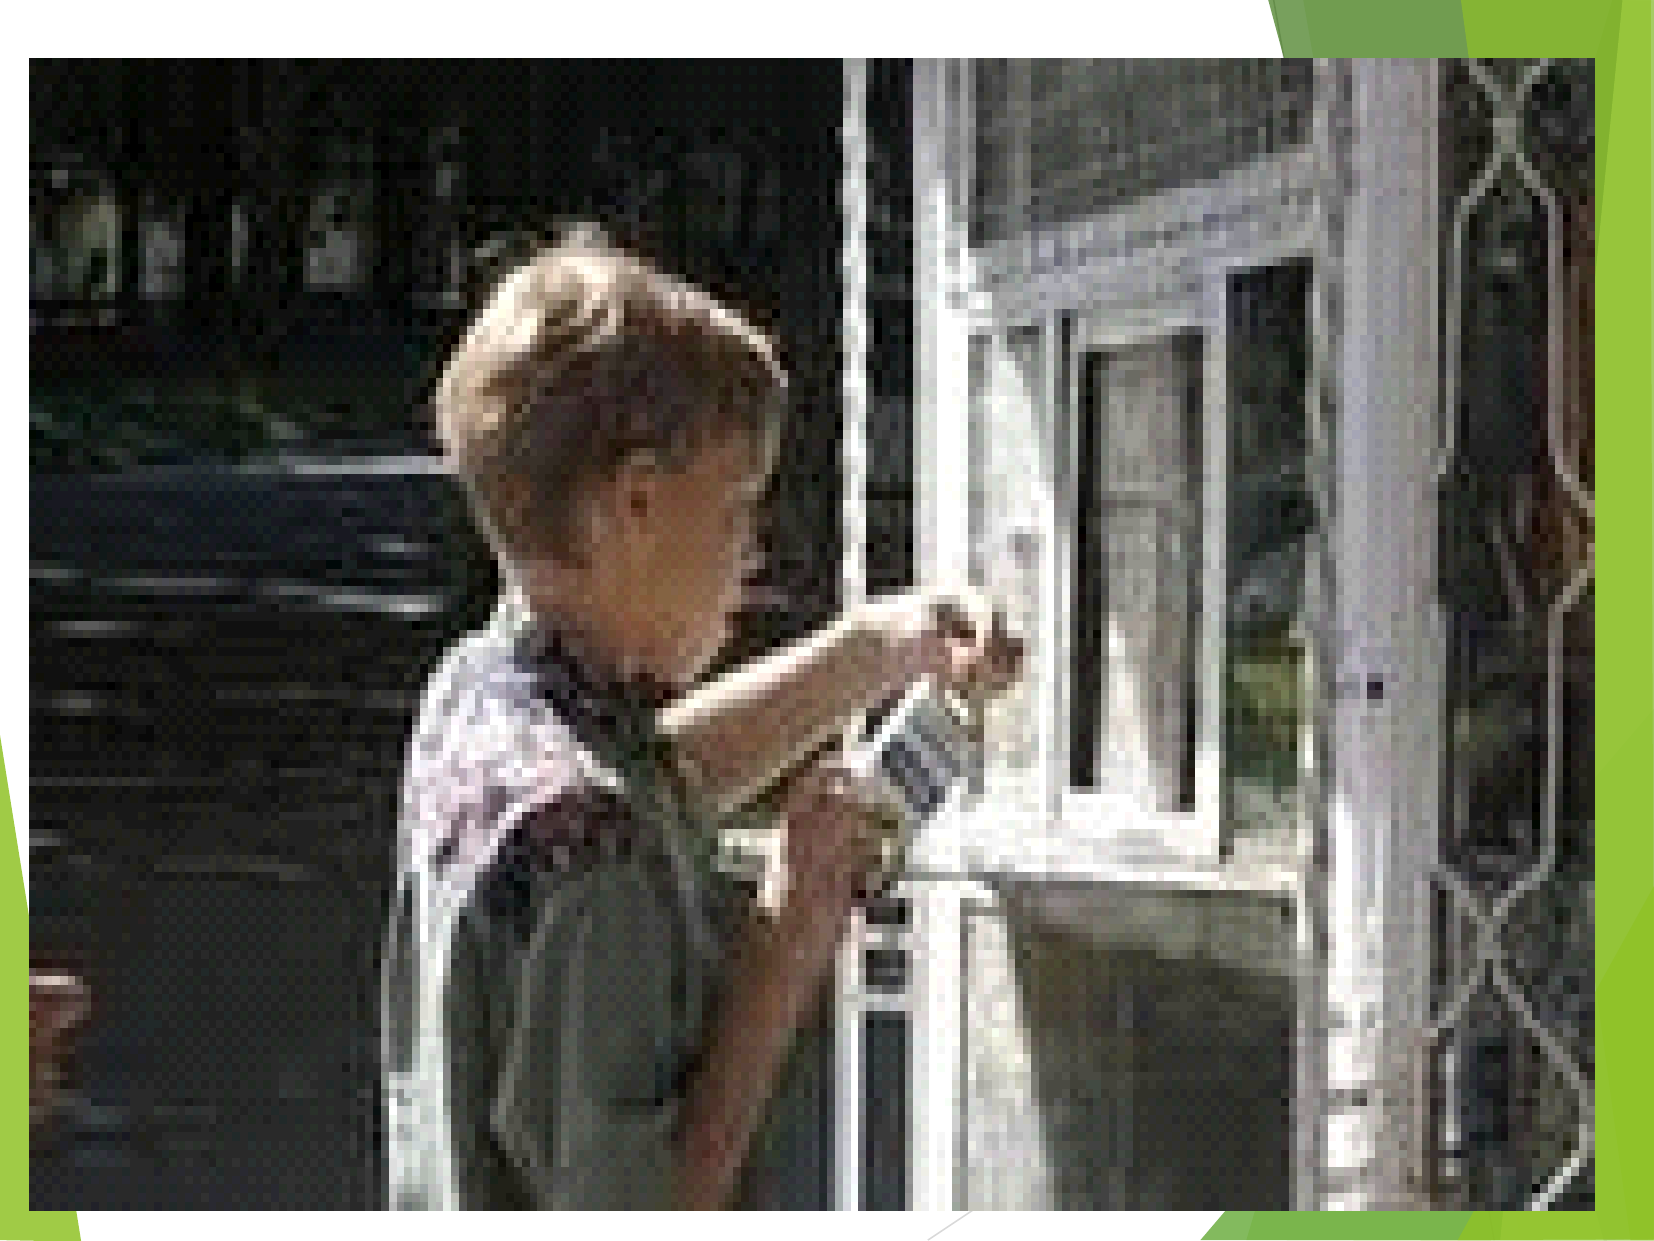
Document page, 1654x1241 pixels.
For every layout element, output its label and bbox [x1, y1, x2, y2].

picture [29, 59, 1595, 1211]
